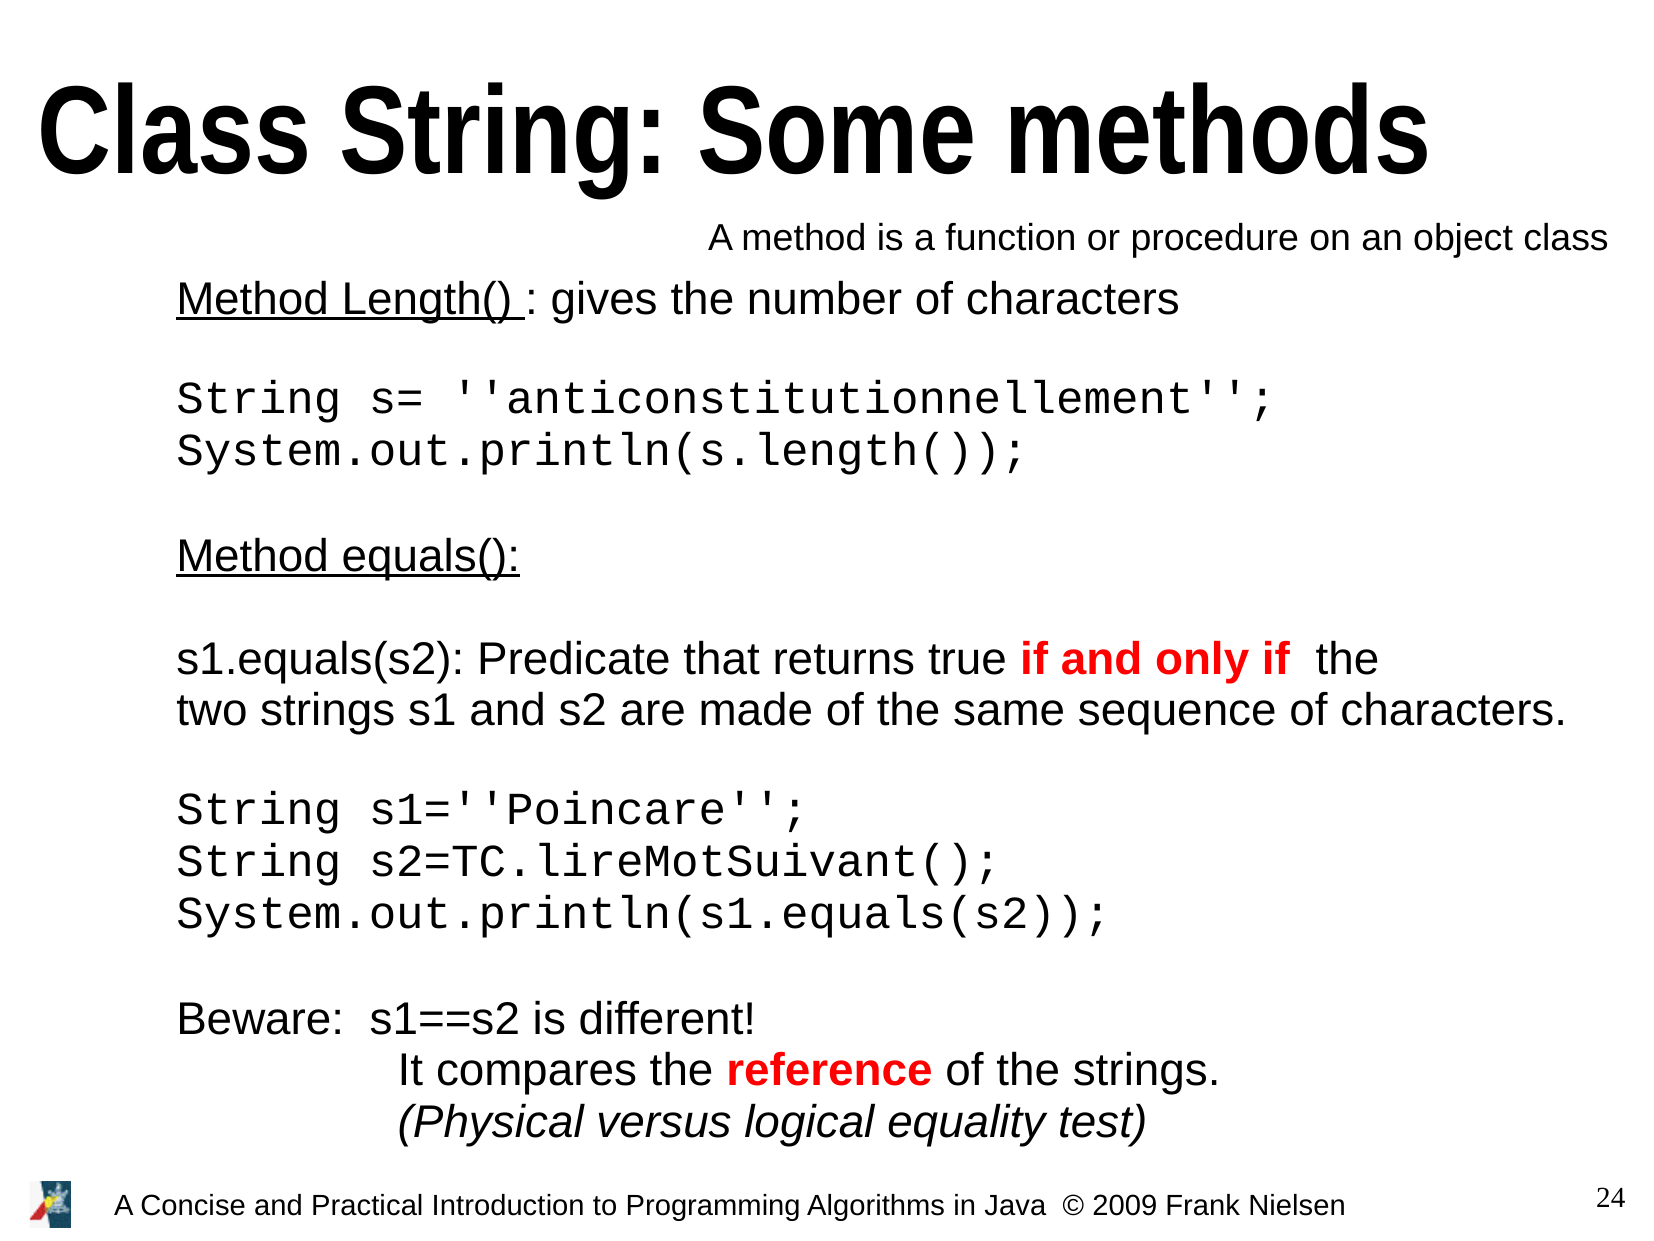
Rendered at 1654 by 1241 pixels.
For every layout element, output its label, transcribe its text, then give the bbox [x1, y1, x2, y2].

picture [29, 1181, 71, 1228]
text_box A method is a function or procedure on an object class [693, 208, 1625, 266]
text_box Method Length() : gives the number of characters String s= ''anticonstitutionnellement''; System.out.println(s.length()); Method equals(): s1.equals(s2): Predicate that returns true if and only if the two strings s1 and s2 are made of the same sequence of characters. String s1=''Poincare''; String s2=TC.lireMotSuivant(); System.out.println(s1.equals(s2)); Beware: s1==s2 is different! It compares the reference of the strings. (Physical versus logical equality test) [161, 265, 1584, 1241]
text_box Class String: Some methods [22, 49, 1447, 207]
